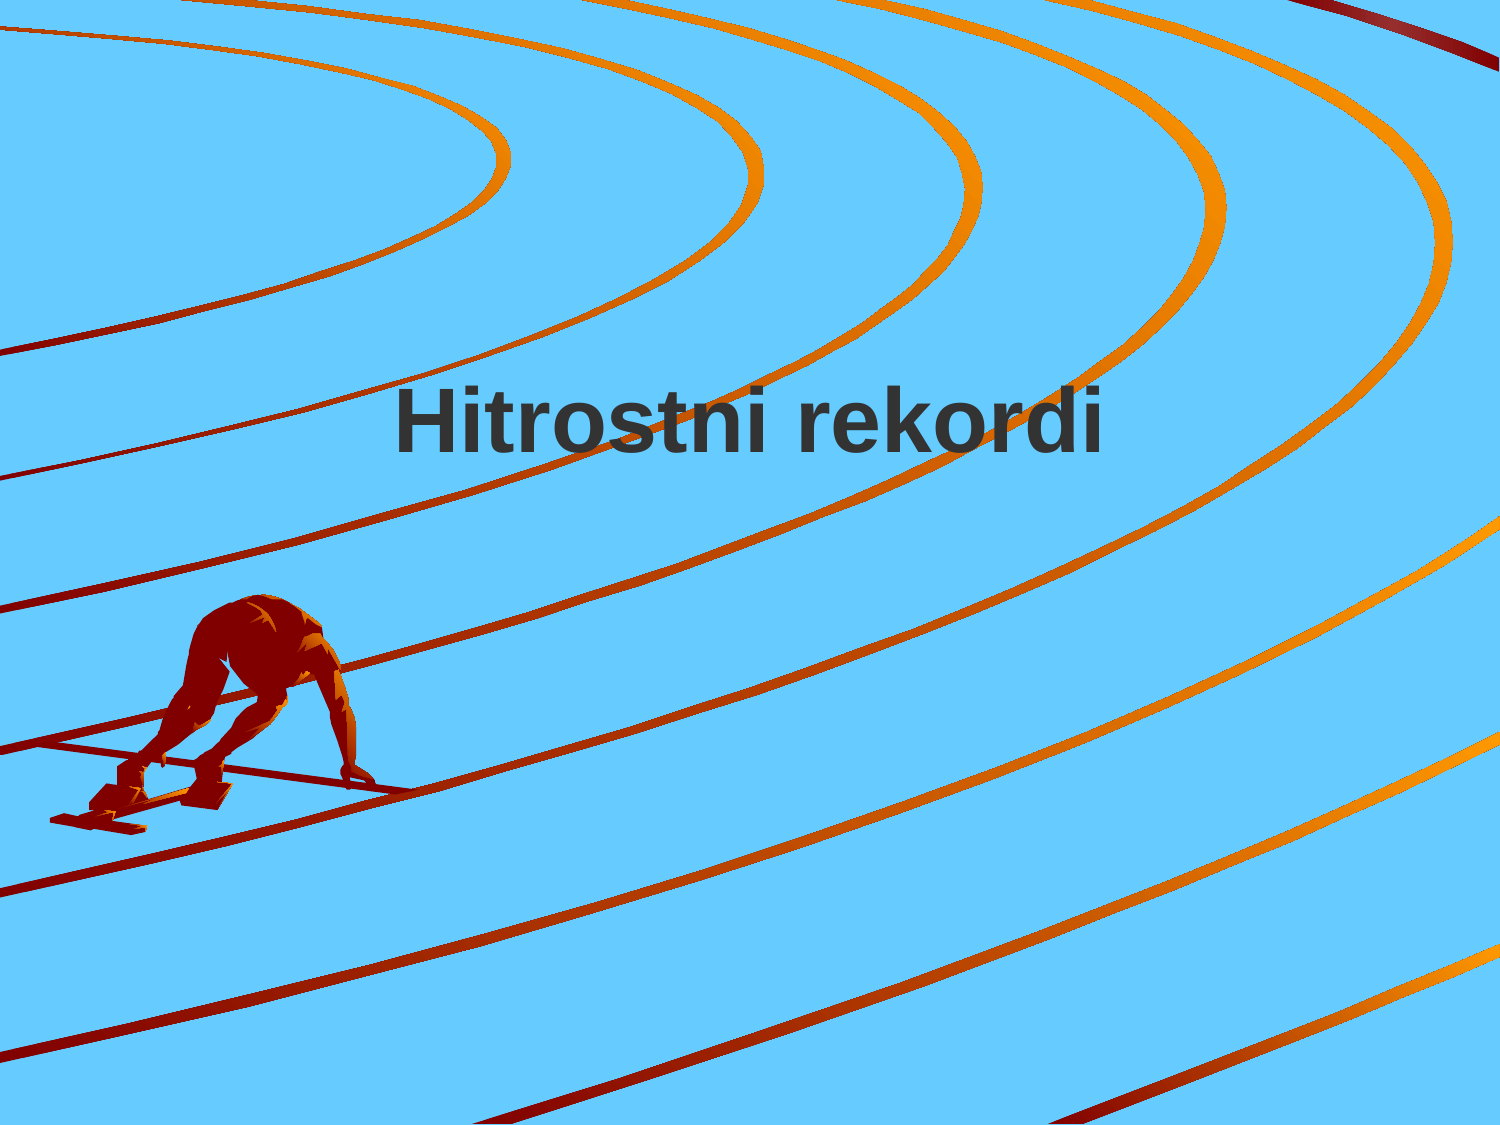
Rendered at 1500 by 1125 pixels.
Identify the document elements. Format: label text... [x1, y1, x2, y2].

title Hitrostni rekordi [112, 237, 1388, 479]
subtitle [906, 660, 1275, 813]
subtitle [224, 525, 1275, 813]
